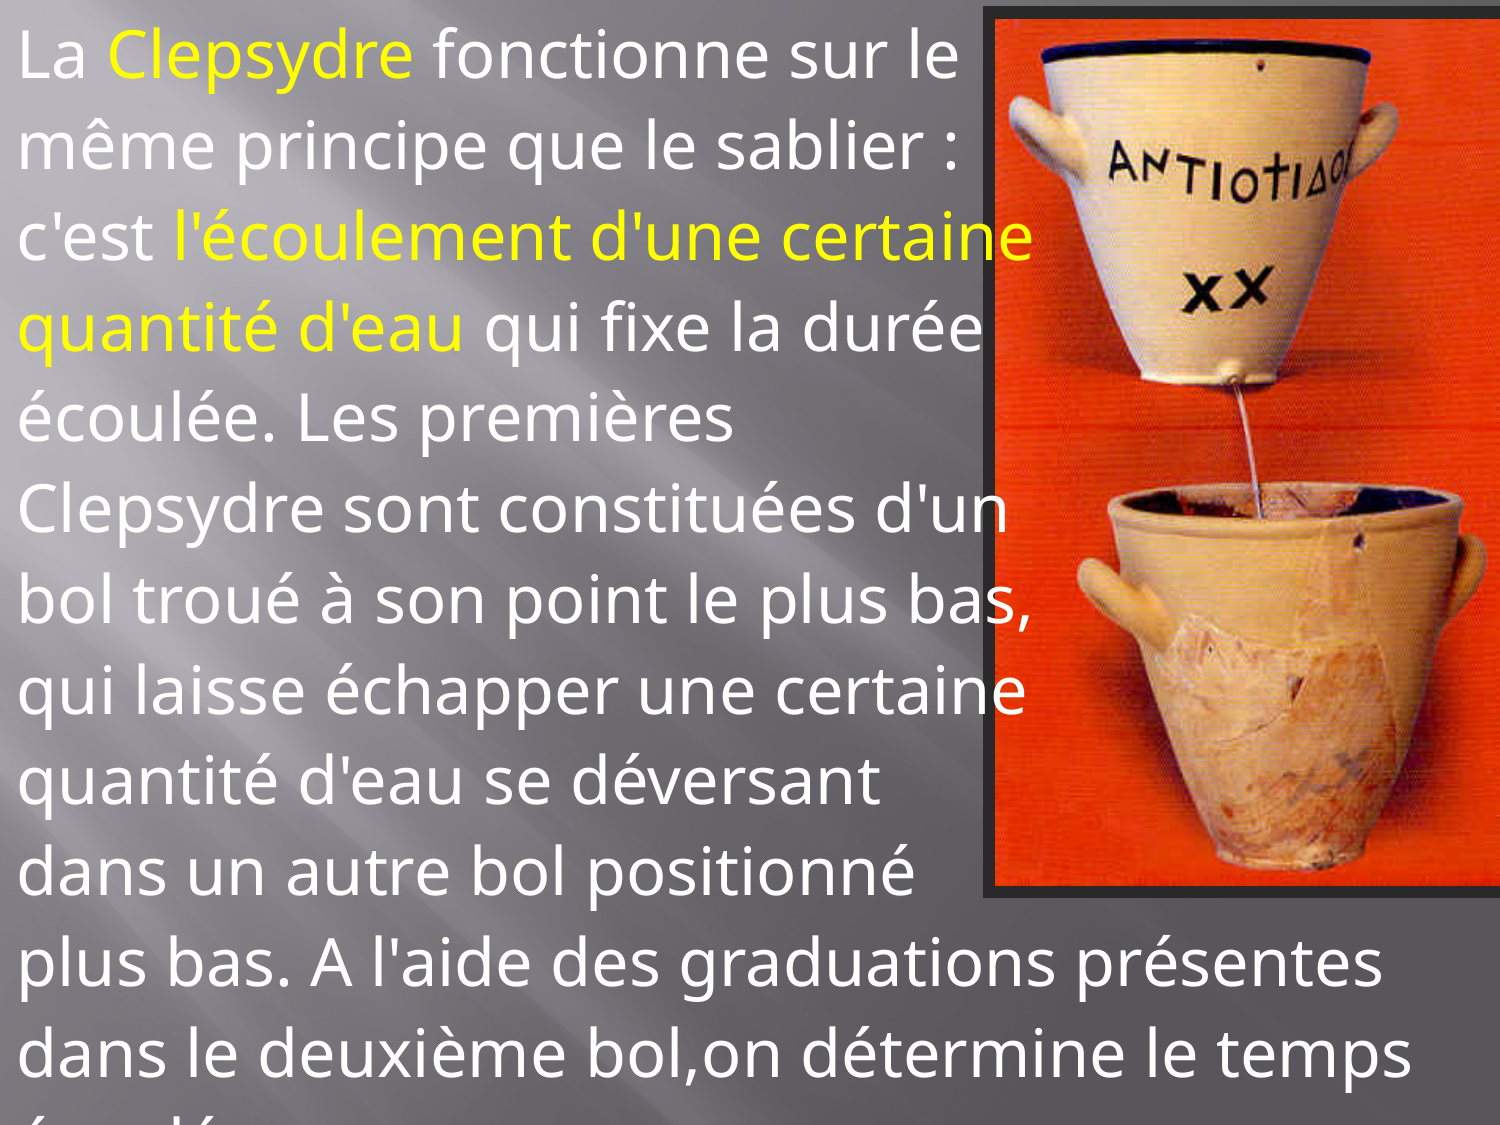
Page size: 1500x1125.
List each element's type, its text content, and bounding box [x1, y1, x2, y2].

text_box La Clepsydre fonctionne sur le même principe que le sablier : c'est l'écoulement d'une certaine quantité d'eau qui fixe la durée écoulée. Les premières Clepsydre sont constituées d'un bol troué à son point le plus bas, qui laisse échapper une certaine quantité d'eau se déversant dans un autre bol positionné plus bas. A l'aide des graduations présentes dans le deuxième bol,on détermine le temps écoulé. [1, 0, 1500, 1125]
